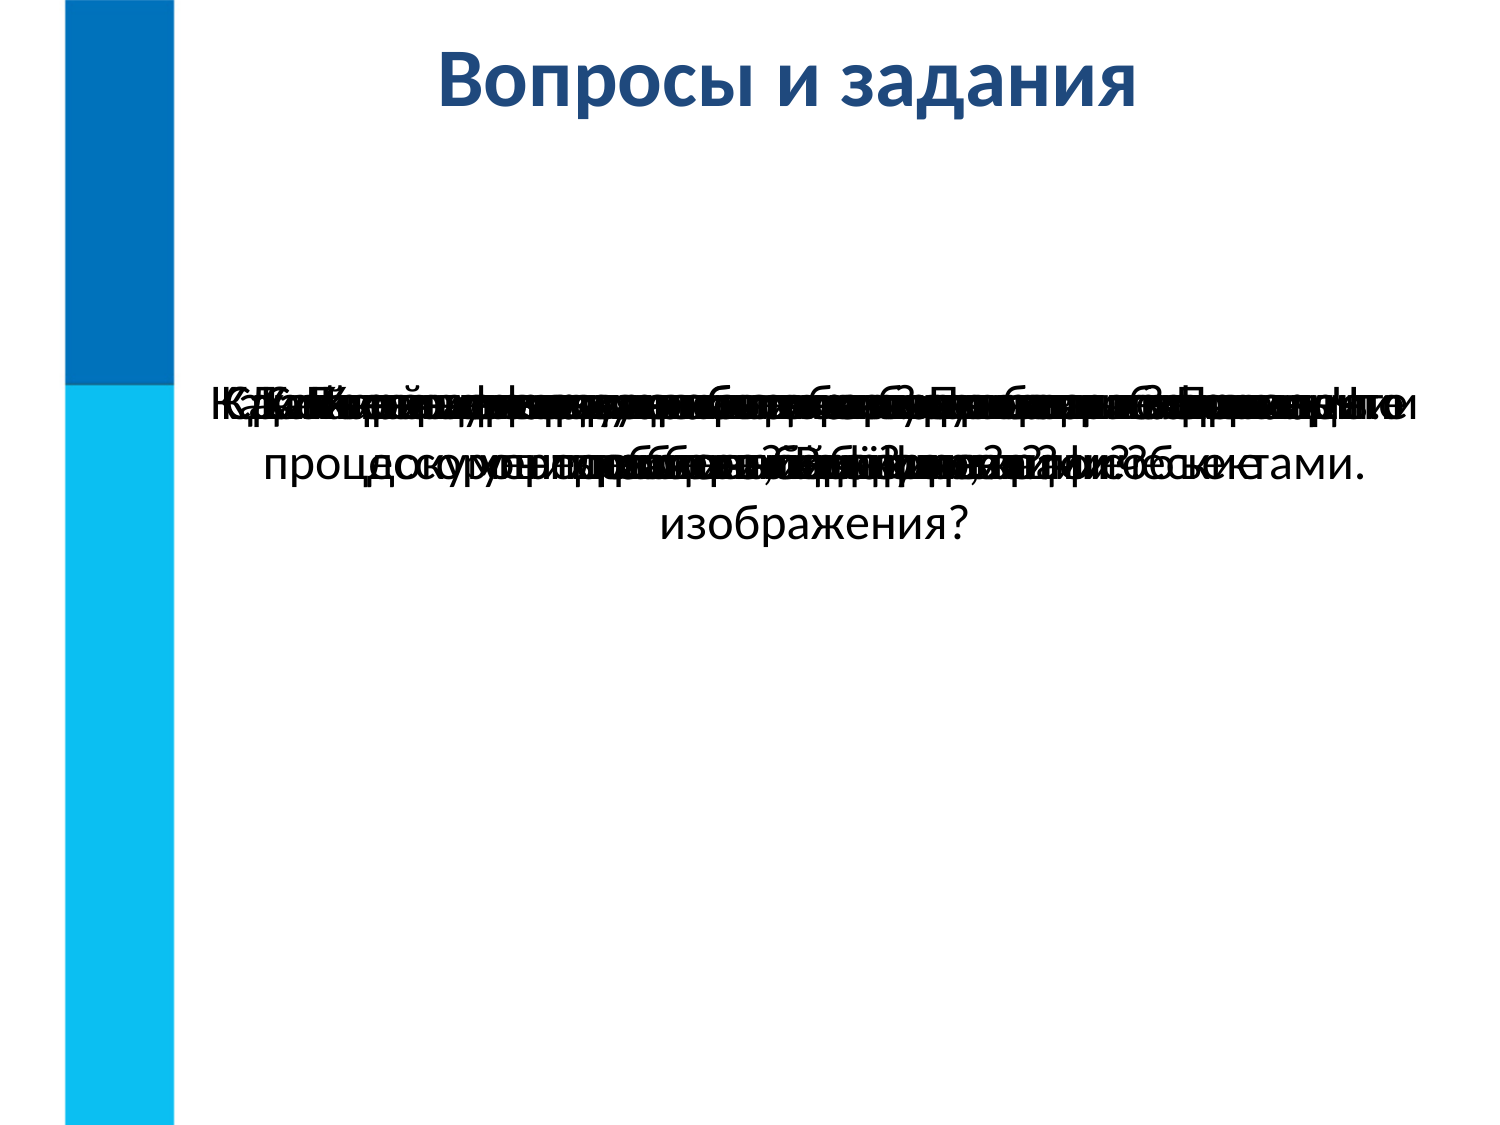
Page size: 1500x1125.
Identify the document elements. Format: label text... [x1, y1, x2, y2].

text_box С какой целью разработчики включают в текстовые документы списки, таблицы, графические изображения? [194, 498, 1436, 558]
picture [0, 0, 1500, 1125]
text_box Вопросы и задания [171, 30, 1425, 135]
text_box Перечислите основные возможности текстовых процессоров по работе с графическими объектами. [194, 361, 1436, 498]
